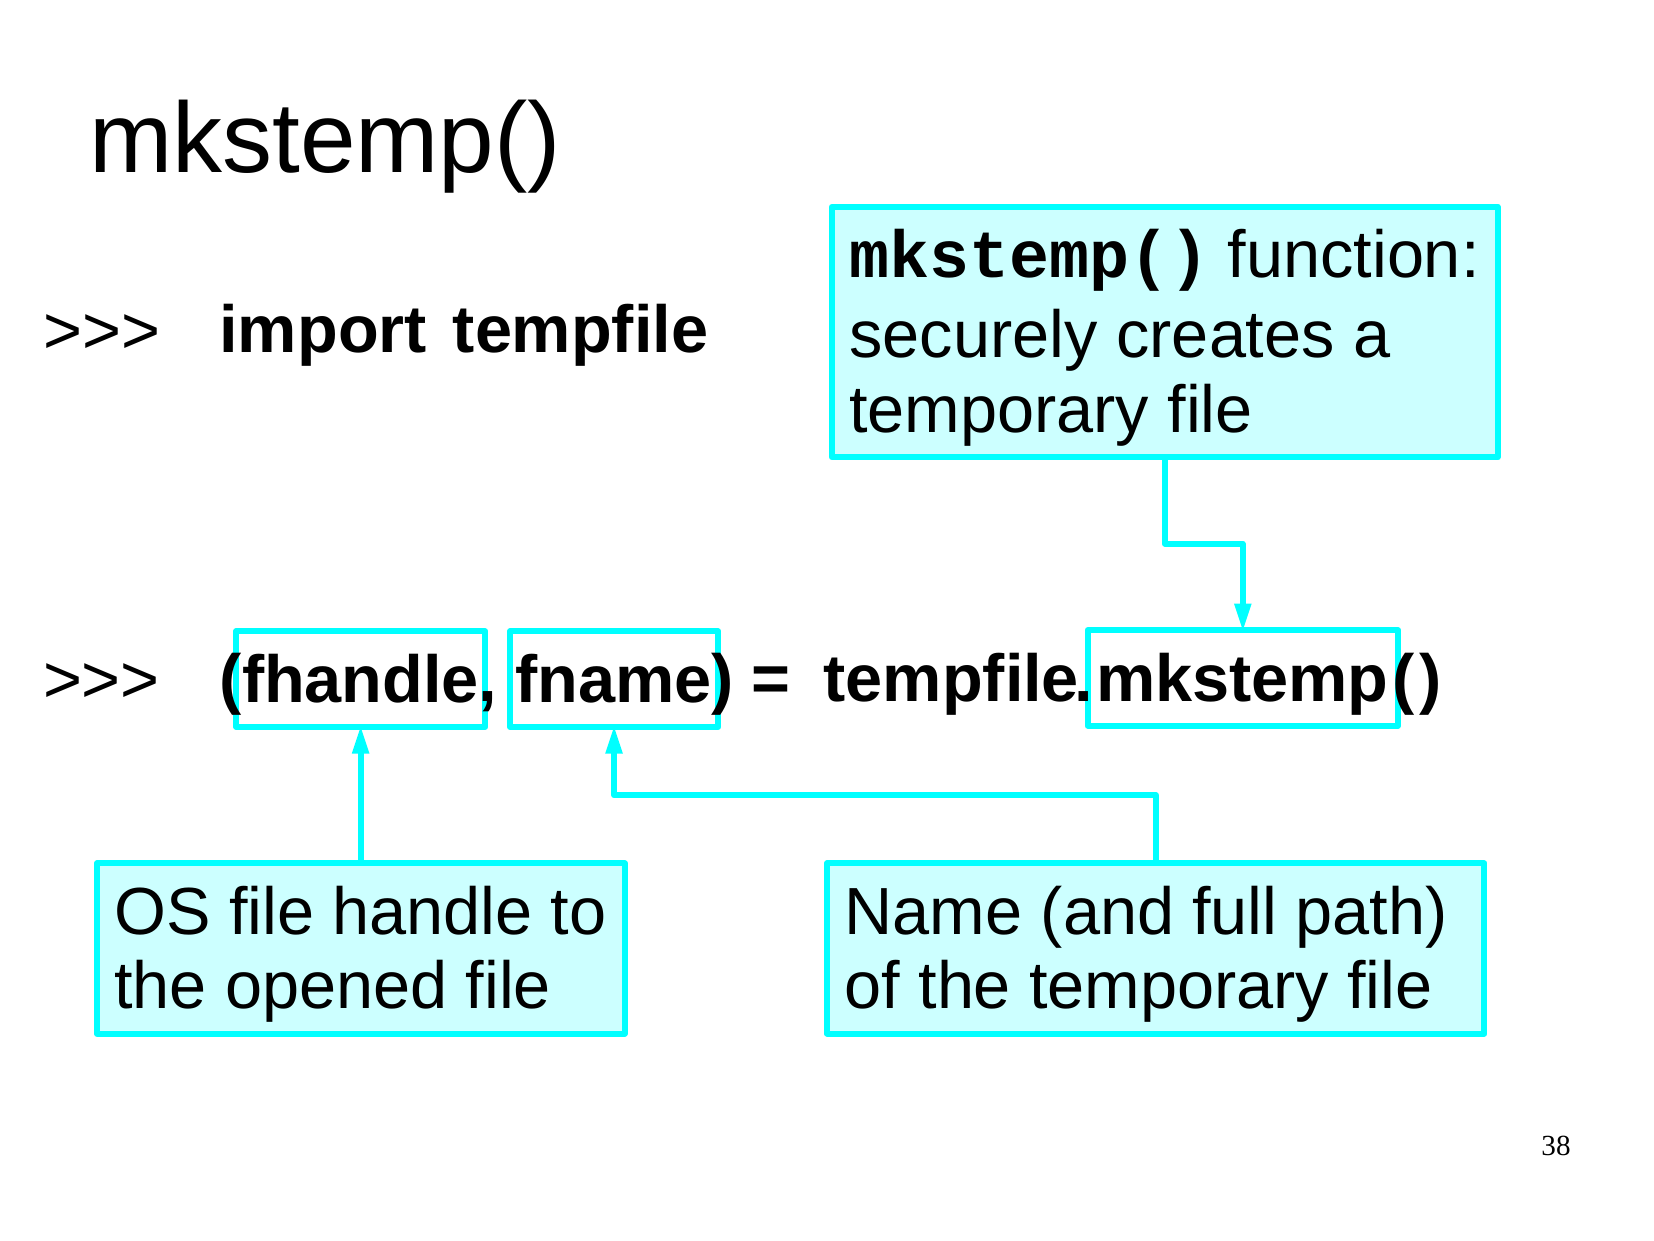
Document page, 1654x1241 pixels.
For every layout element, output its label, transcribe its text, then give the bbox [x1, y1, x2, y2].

text_box >>> [25, 283, 179, 379]
text_box = [753, 630, 809, 726]
text_box ( [1374, 630, 1401, 726]
text_box , [460, 630, 507, 726]
text_box fhandle [236, 631, 486, 727]
text_box mkstemp() function: securely creates a temporary file [831, 206, 1498, 458]
text_box ) [694, 630, 753, 726]
text_box ) [1401, 630, 1460, 726]
text_box tempfile [813, 630, 1057, 726]
text_box >>> [25, 631, 179, 728]
text_box mkstemp [1112, 630, 1374, 726]
text_box . [1057, 630, 1112, 726]
text_box import [201, 281, 442, 378]
text_box mkstemp() [71, 72, 579, 205]
text_box ( [201, 630, 260, 726]
text_box Name (and full path) of the temporary file [827, 863, 1485, 1034]
text_box fname [510, 631, 719, 727]
text_box tempfile [442, 281, 720, 378]
text_box OS file handle to the opened file [96, 863, 625, 1034]
